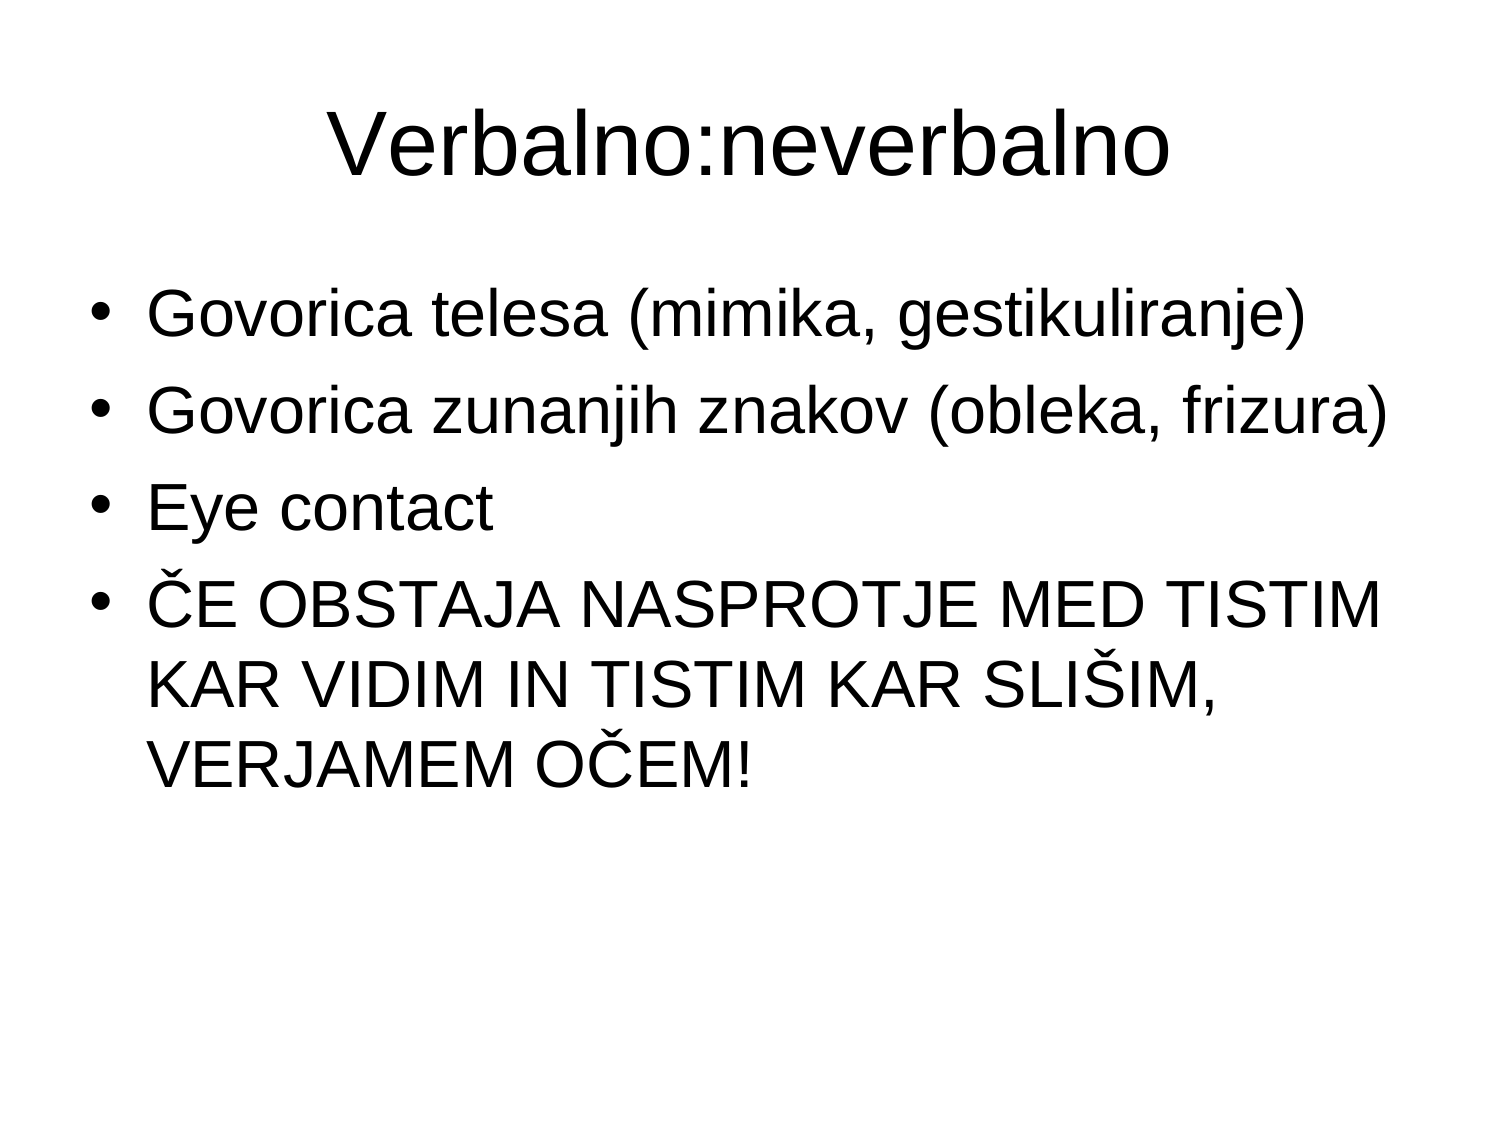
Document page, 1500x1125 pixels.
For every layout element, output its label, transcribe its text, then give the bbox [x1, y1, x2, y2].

title Verbalno:neverbalno [75, 45, 1426, 233]
list Govorica telesa (mimika, gestikuliranje) Govorica zunanjih znakov (obleka, frizura) Eye contact ČE OBSTAJA NASPROTJE MED TISTIM KAR VIDIM IN TISTIM KAR SLIŠIM, VERJAMEM OČEM! [75, 262, 1426, 1006]
